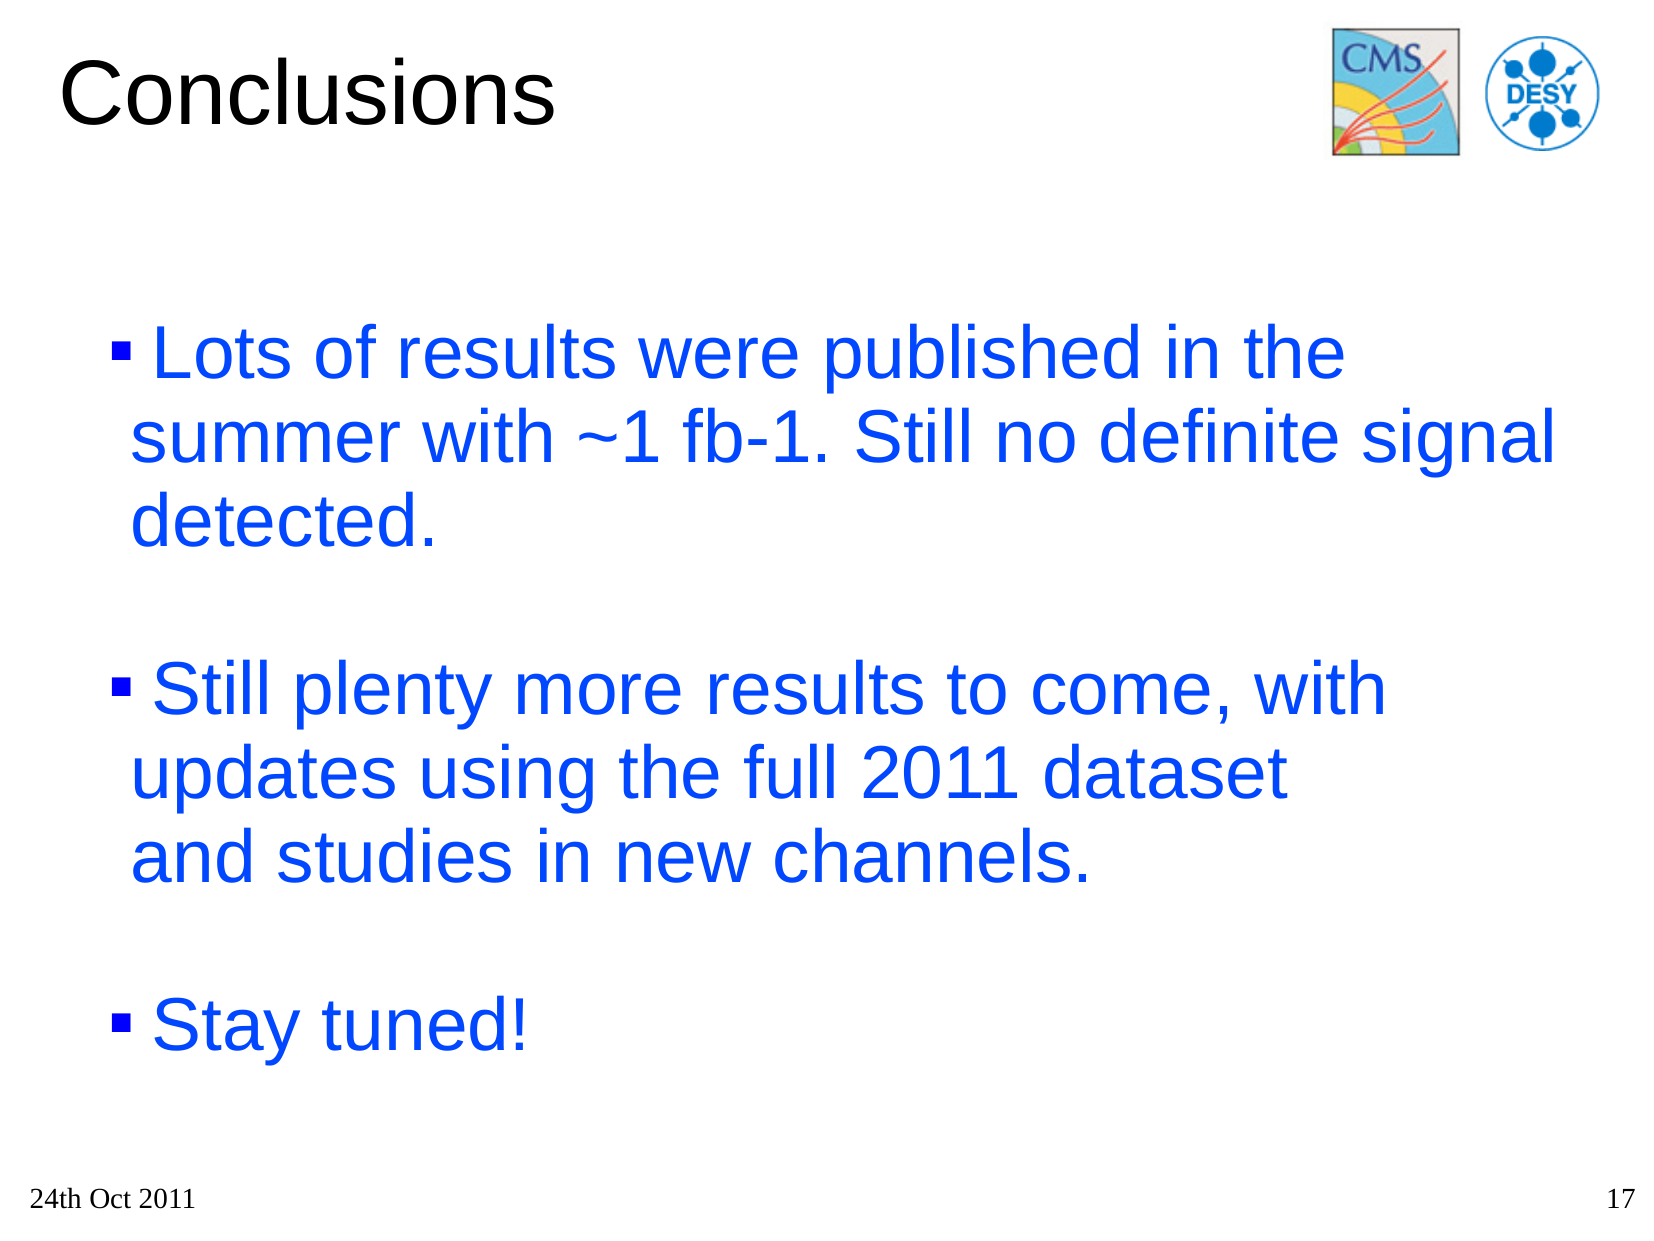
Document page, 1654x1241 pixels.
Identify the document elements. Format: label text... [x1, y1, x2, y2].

text_box Lots of results were published in the summer with ~1 fb-1. Still no definite signal detected. Still plenty more results to come, with updates using the full 2011 dataset and studies in new channels. Stay tuned! [97, 302, 1574, 1074]
picture [1323, 21, 1474, 160]
title Conclusions [58, 23, 1547, 162]
picture [1484, 36, 1601, 151]
